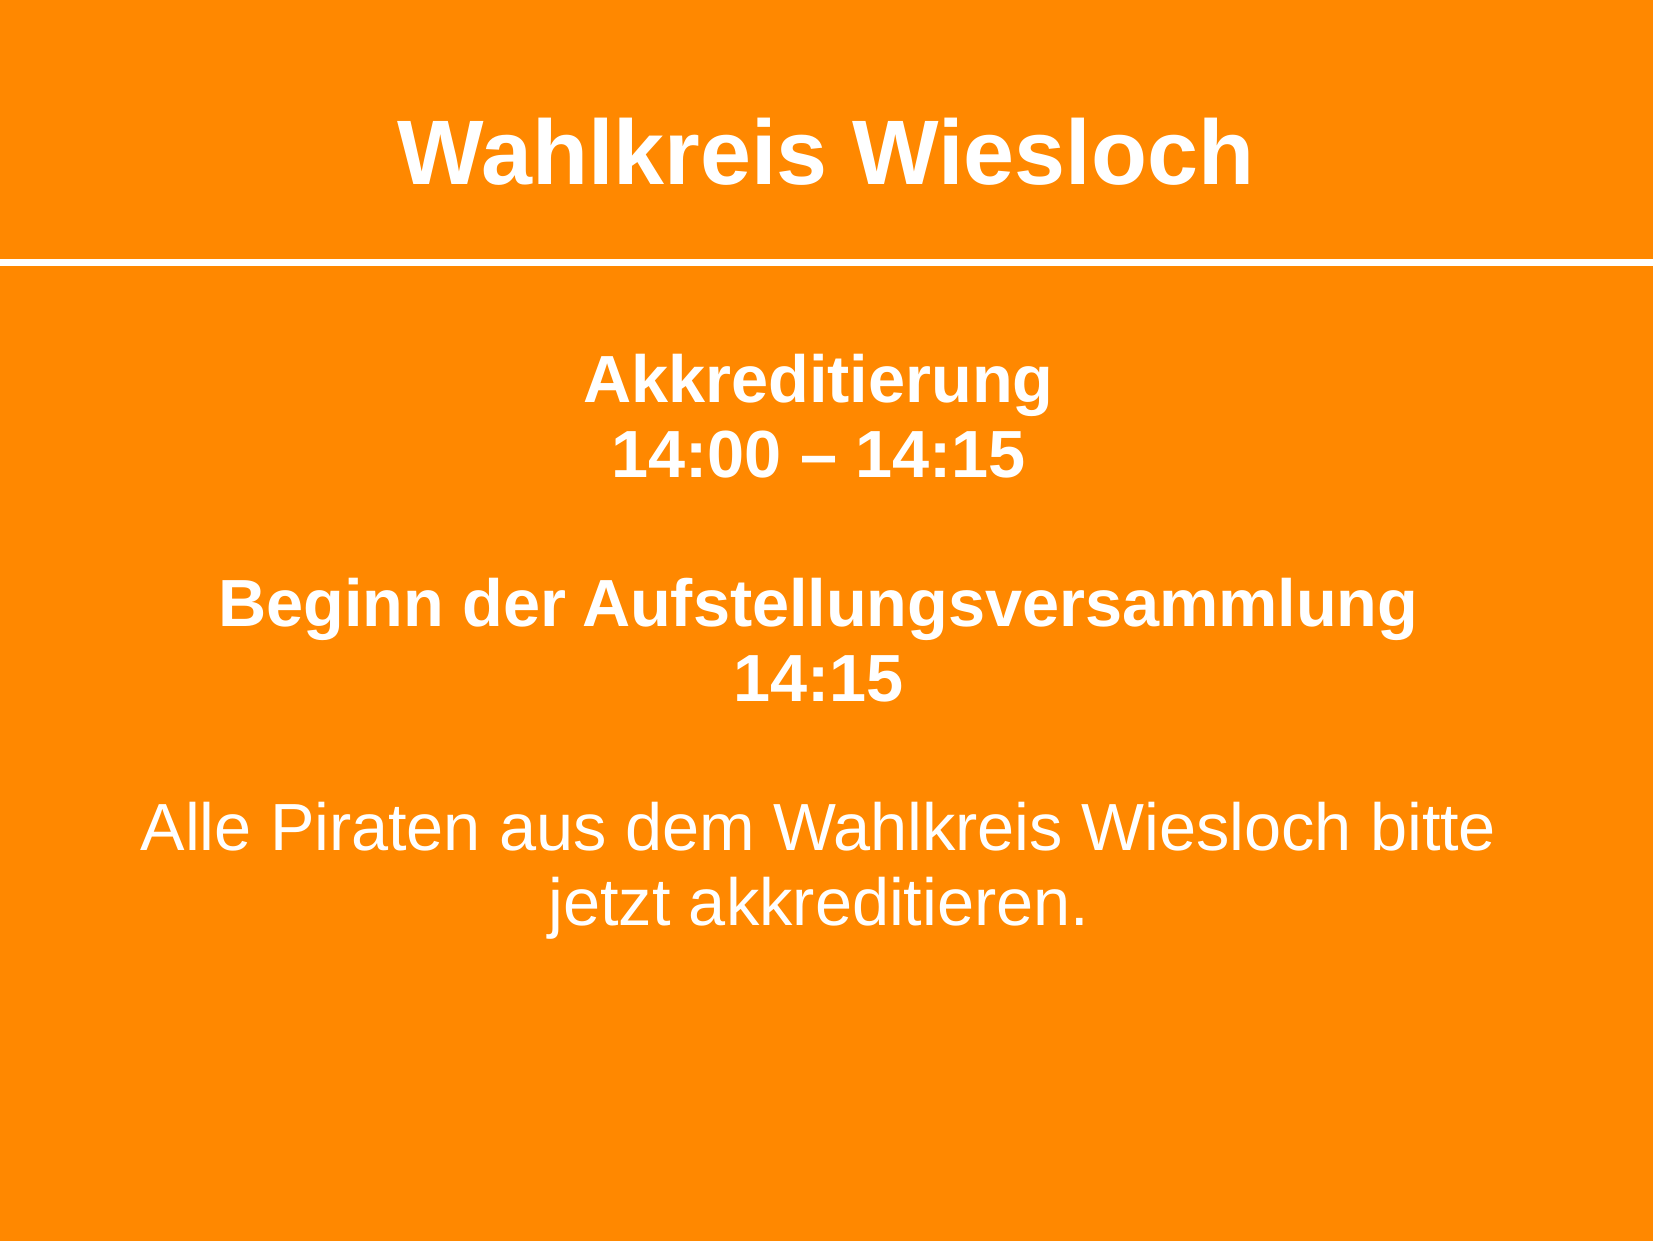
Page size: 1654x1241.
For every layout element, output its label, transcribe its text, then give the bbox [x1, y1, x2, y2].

subtitle Akkreditierung 14:00 – 14:15 Beginn der Aufstellungsversammlung 14:15 Alle Piraten aus dem Wahlkreis Wiesloch bitte jetzt akkreditieren. [75, 313, 1563, 1118]
title Wahlkreis Wiesloch [82, 49, 1571, 257]
